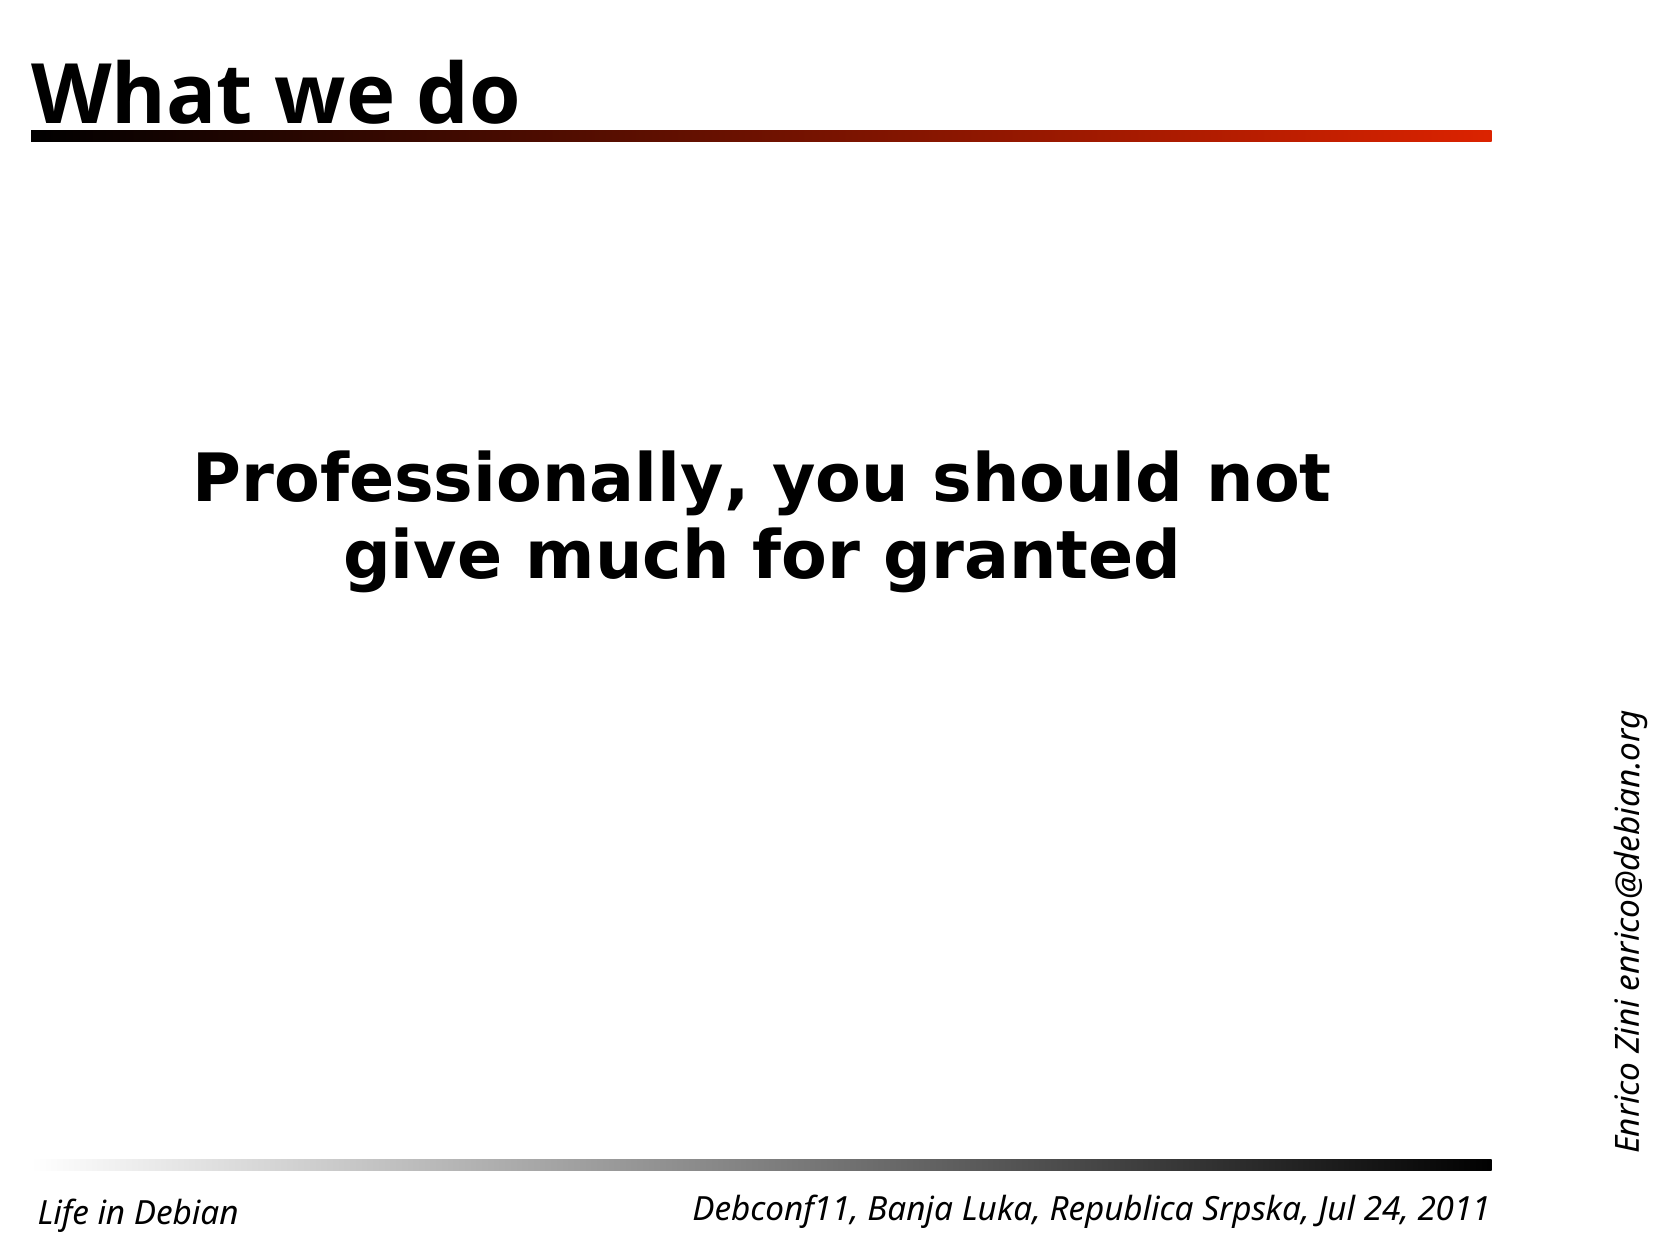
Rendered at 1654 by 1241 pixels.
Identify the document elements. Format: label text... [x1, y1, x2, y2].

text_box What we do [31, 34, 1438, 168]
text_box Professionally, you should not give much for granted [30, 439, 1495, 595]
